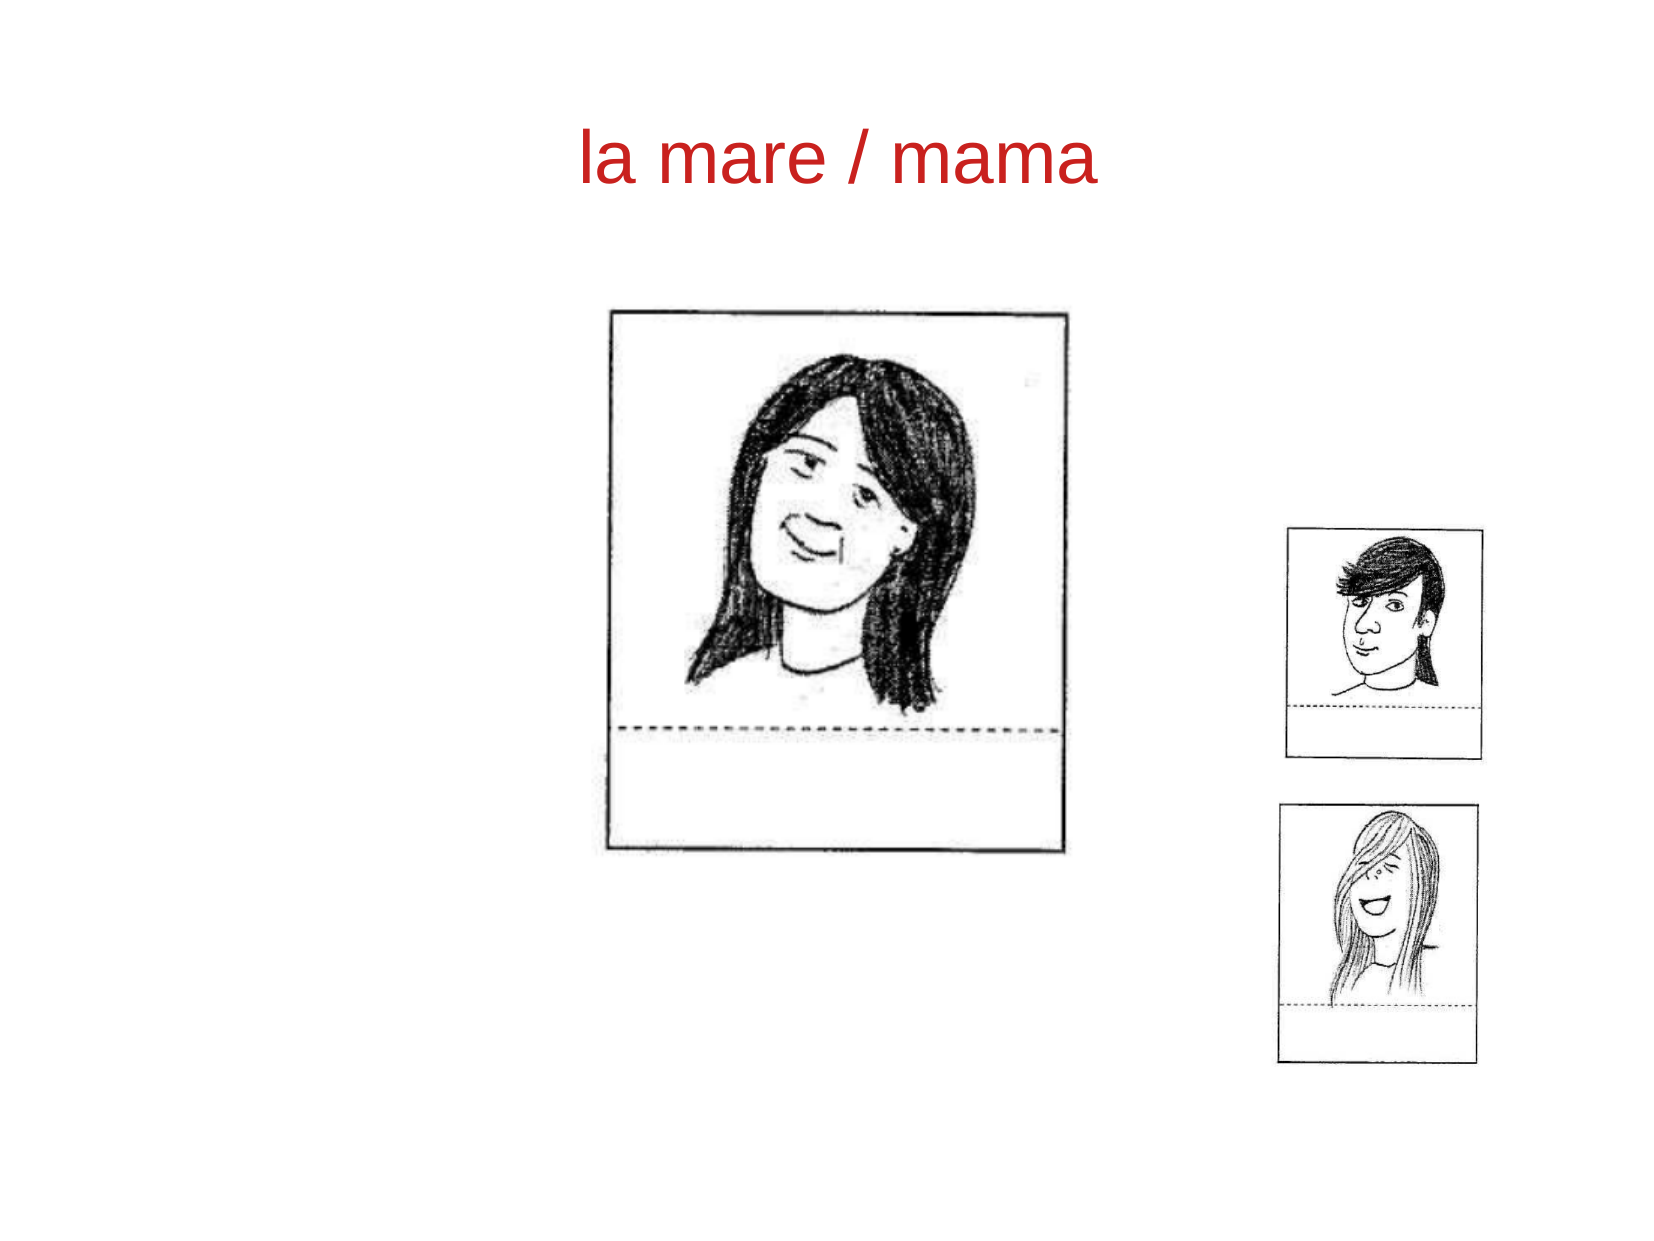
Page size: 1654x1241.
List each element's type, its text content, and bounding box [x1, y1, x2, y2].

picture [581, 291, 1094, 873]
picture [1275, 518, 1496, 768]
text_box la mare / mama [389, 82, 1288, 225]
picture [1268, 791, 1489, 1070]
